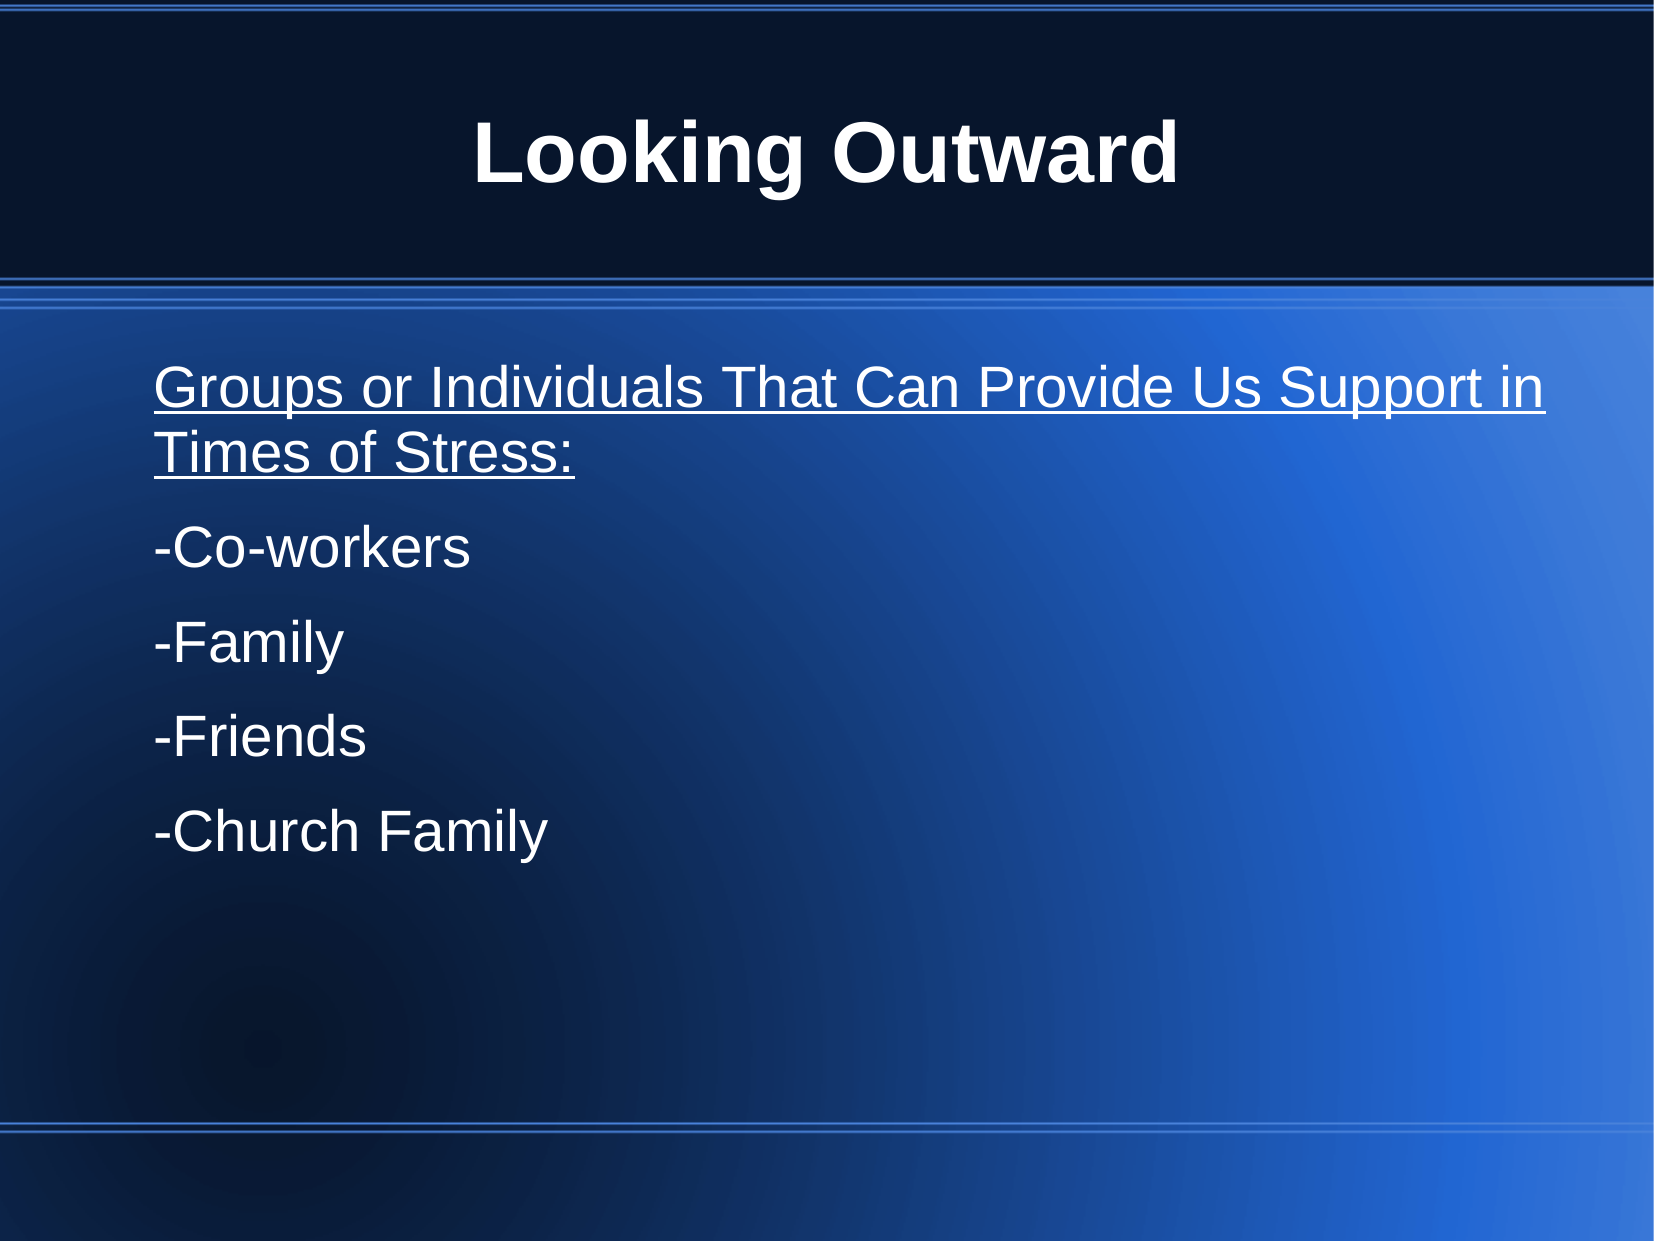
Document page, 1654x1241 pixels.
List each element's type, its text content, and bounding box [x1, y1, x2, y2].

title Looking Outward [82, 49, 1571, 257]
list Groups or Individuals That Can Provide Us Support in Times of Stress: -Co-workers -Family -Friends -Church Family [82, 355, 1571, 1058]
picture [0, 0, 1654, 1241]
